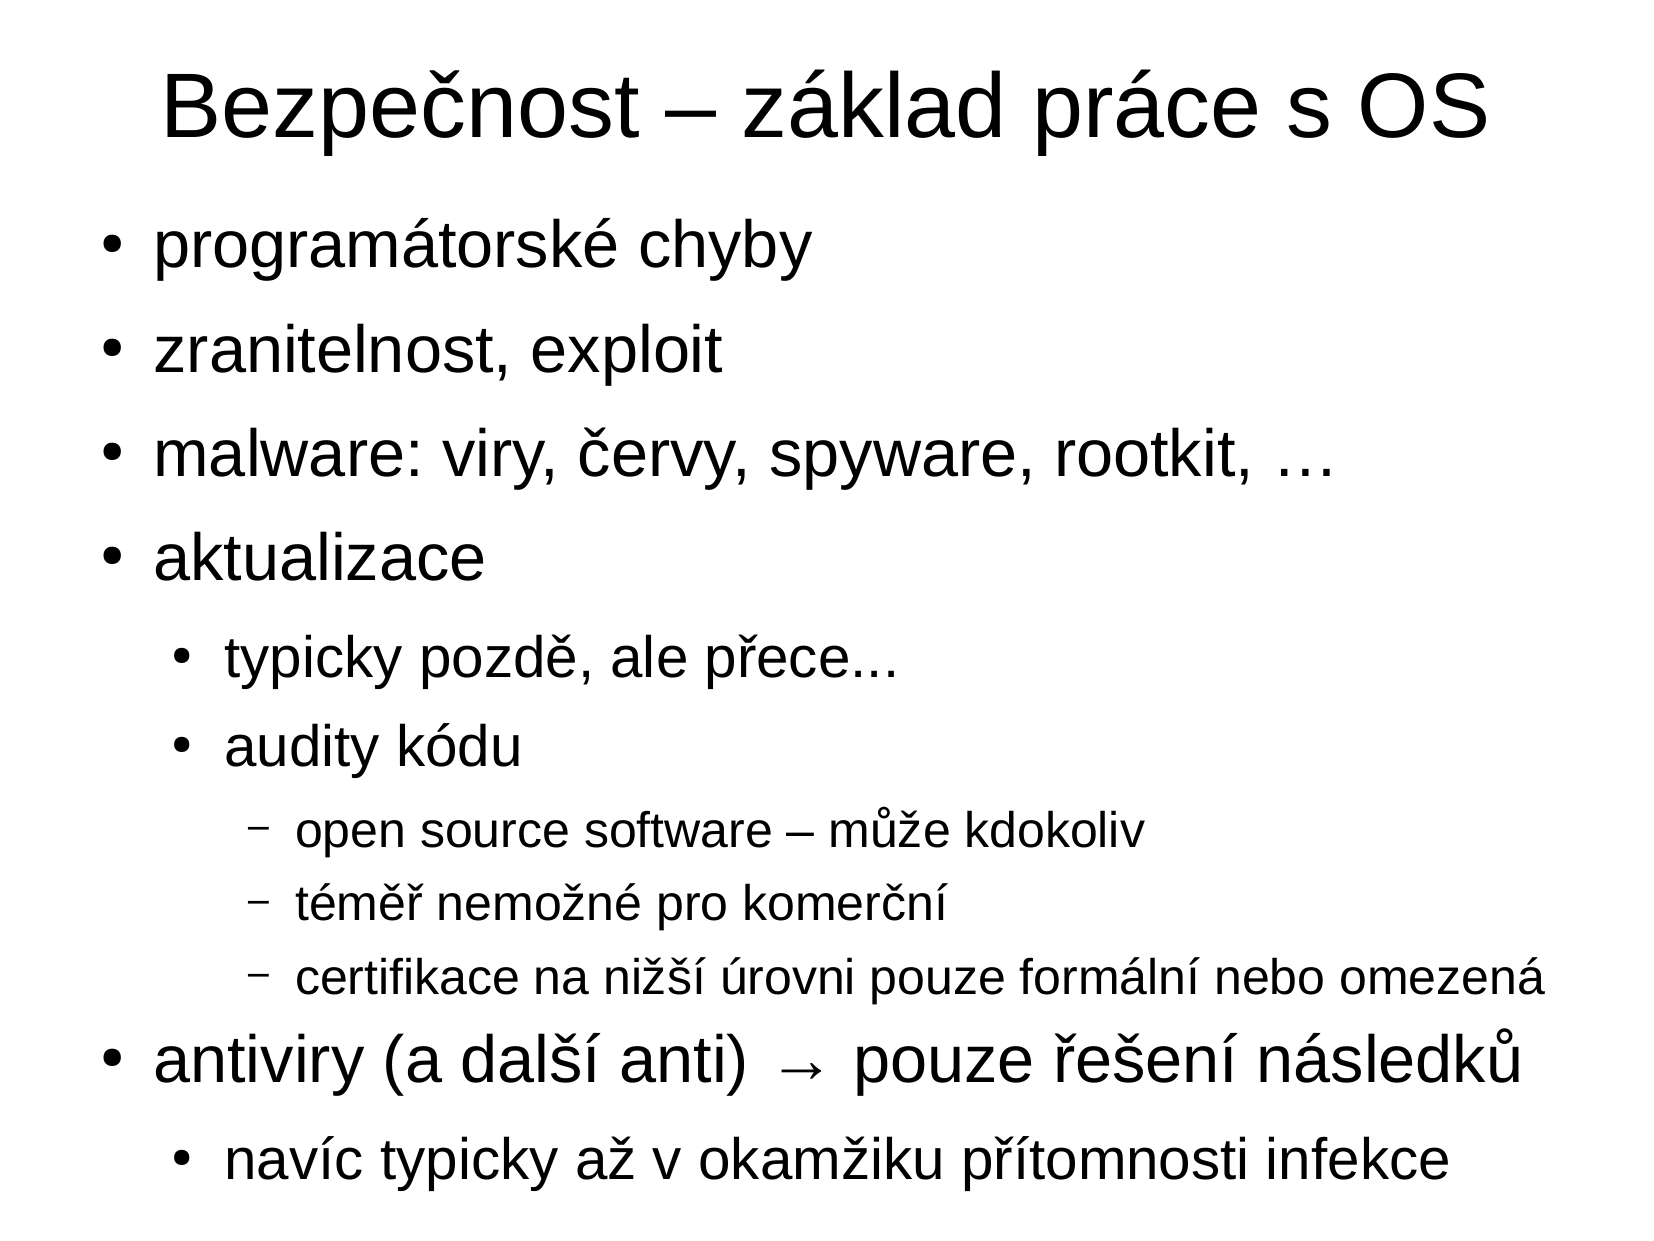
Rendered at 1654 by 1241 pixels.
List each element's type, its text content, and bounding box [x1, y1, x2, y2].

title Bezpečnost – základ práce s OS [82, 9, 1571, 202]
list programátorské chyby zranitelnost, exploit malware: viry, červy, spyware, rootkit, … aktualizace typicky pozdě, ale přece... audity kódu open source software – může kdokoliv téměř nemožné pro komerční certifikace na nižší úrovni pouze formální nebo omezená antiviry (a další anti) → pouze řešení následků navíc typicky až v okamžiku přítomnosti infekce [82, 207, 1571, 1192]
